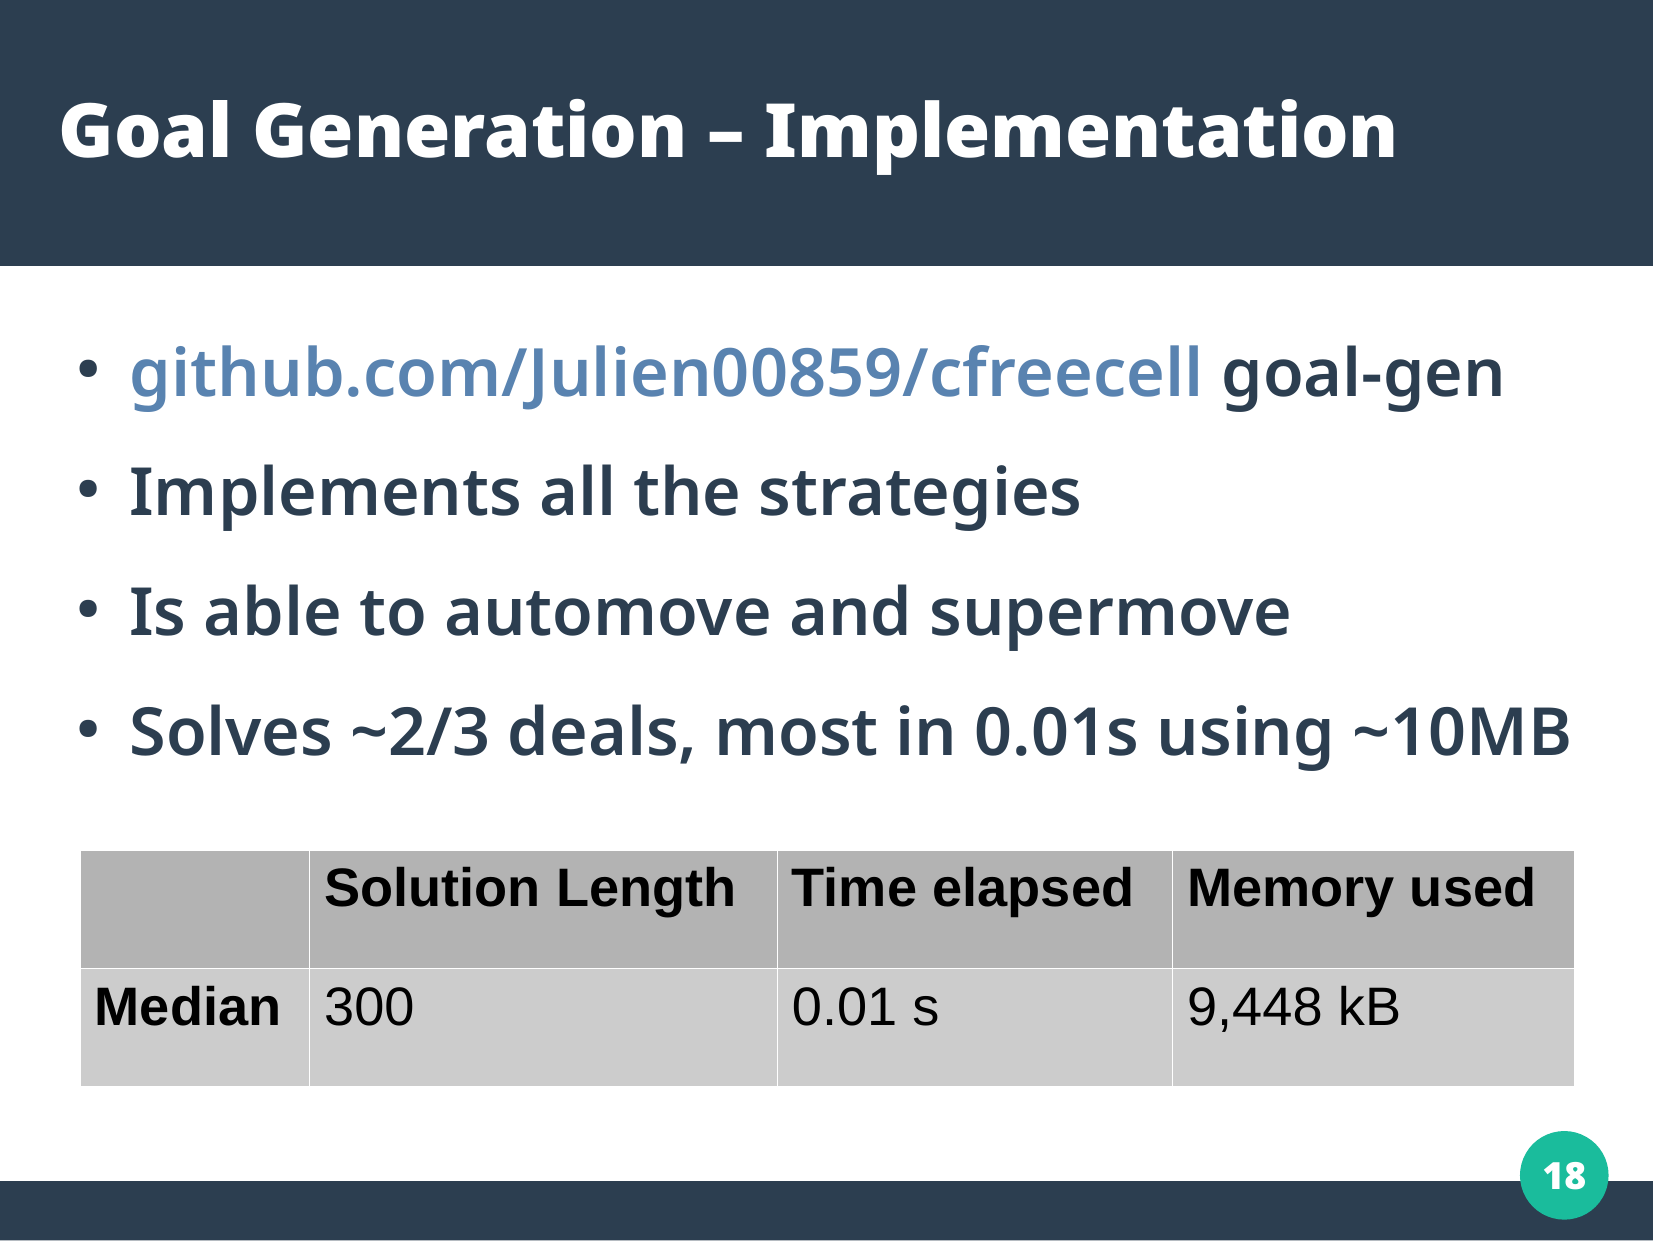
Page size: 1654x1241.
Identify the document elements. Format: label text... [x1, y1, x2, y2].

table_cell 9,448 kB [1173, 969, 1574, 1086]
table_cell 0.01 s [778, 969, 1172, 1086]
table_header Solution Length [310, 851, 777, 968]
list github.com/Julien00859/cfreecell goal-gen Implements all the strategies Is able to automove and supermove Solves ~2/3 deals, most in 0.01s using ~10MB [58, 324, 1594, 1152]
table_cell 300 [310, 969, 777, 1086]
table_cell Median [81, 969, 309, 1086]
table_header Time elapsed [778, 851, 1172, 968]
title Goal Generation – Implementation [58, 49, 1594, 207]
table_header [81, 851, 309, 968]
table_header Memory used [1173, 851, 1574, 968]
